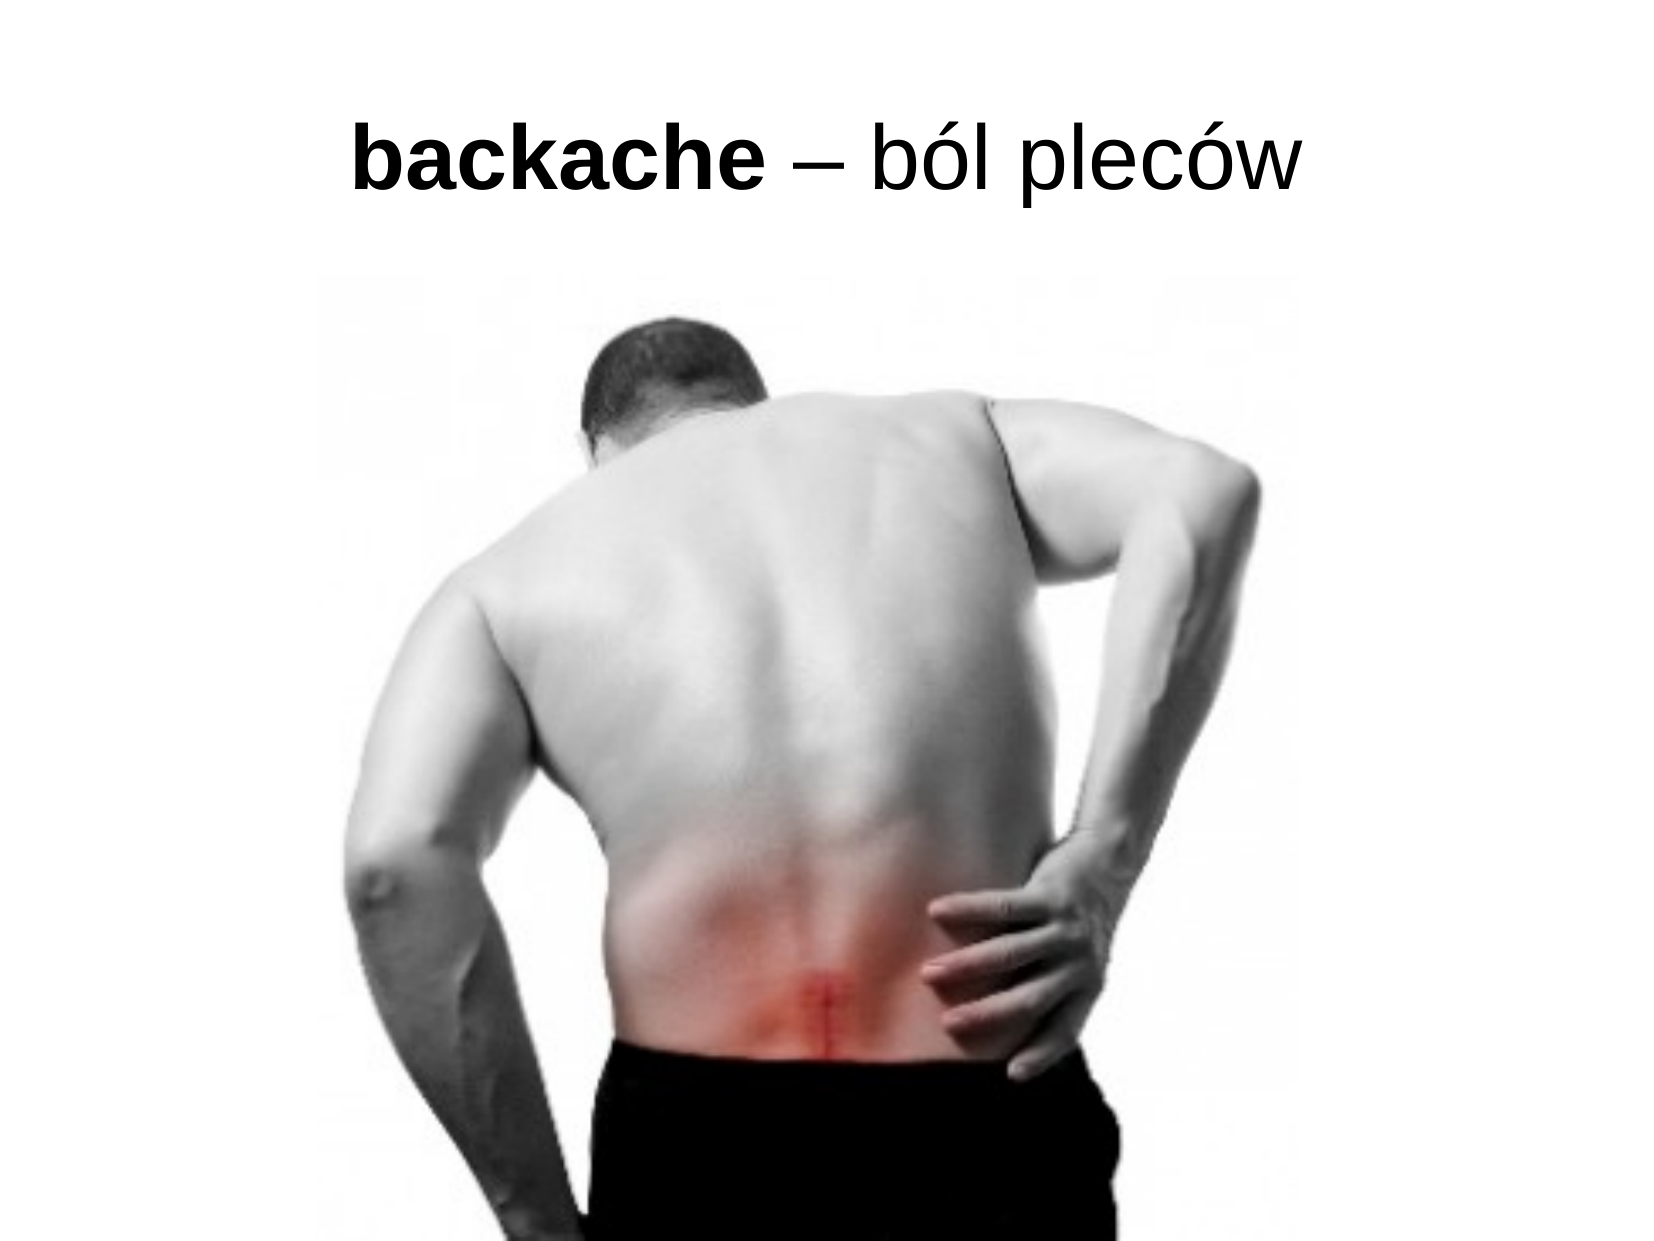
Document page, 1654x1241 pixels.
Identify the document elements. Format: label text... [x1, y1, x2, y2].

picture [315, 274, 1300, 1241]
title backache – ból pleców [82, 49, 1571, 257]
